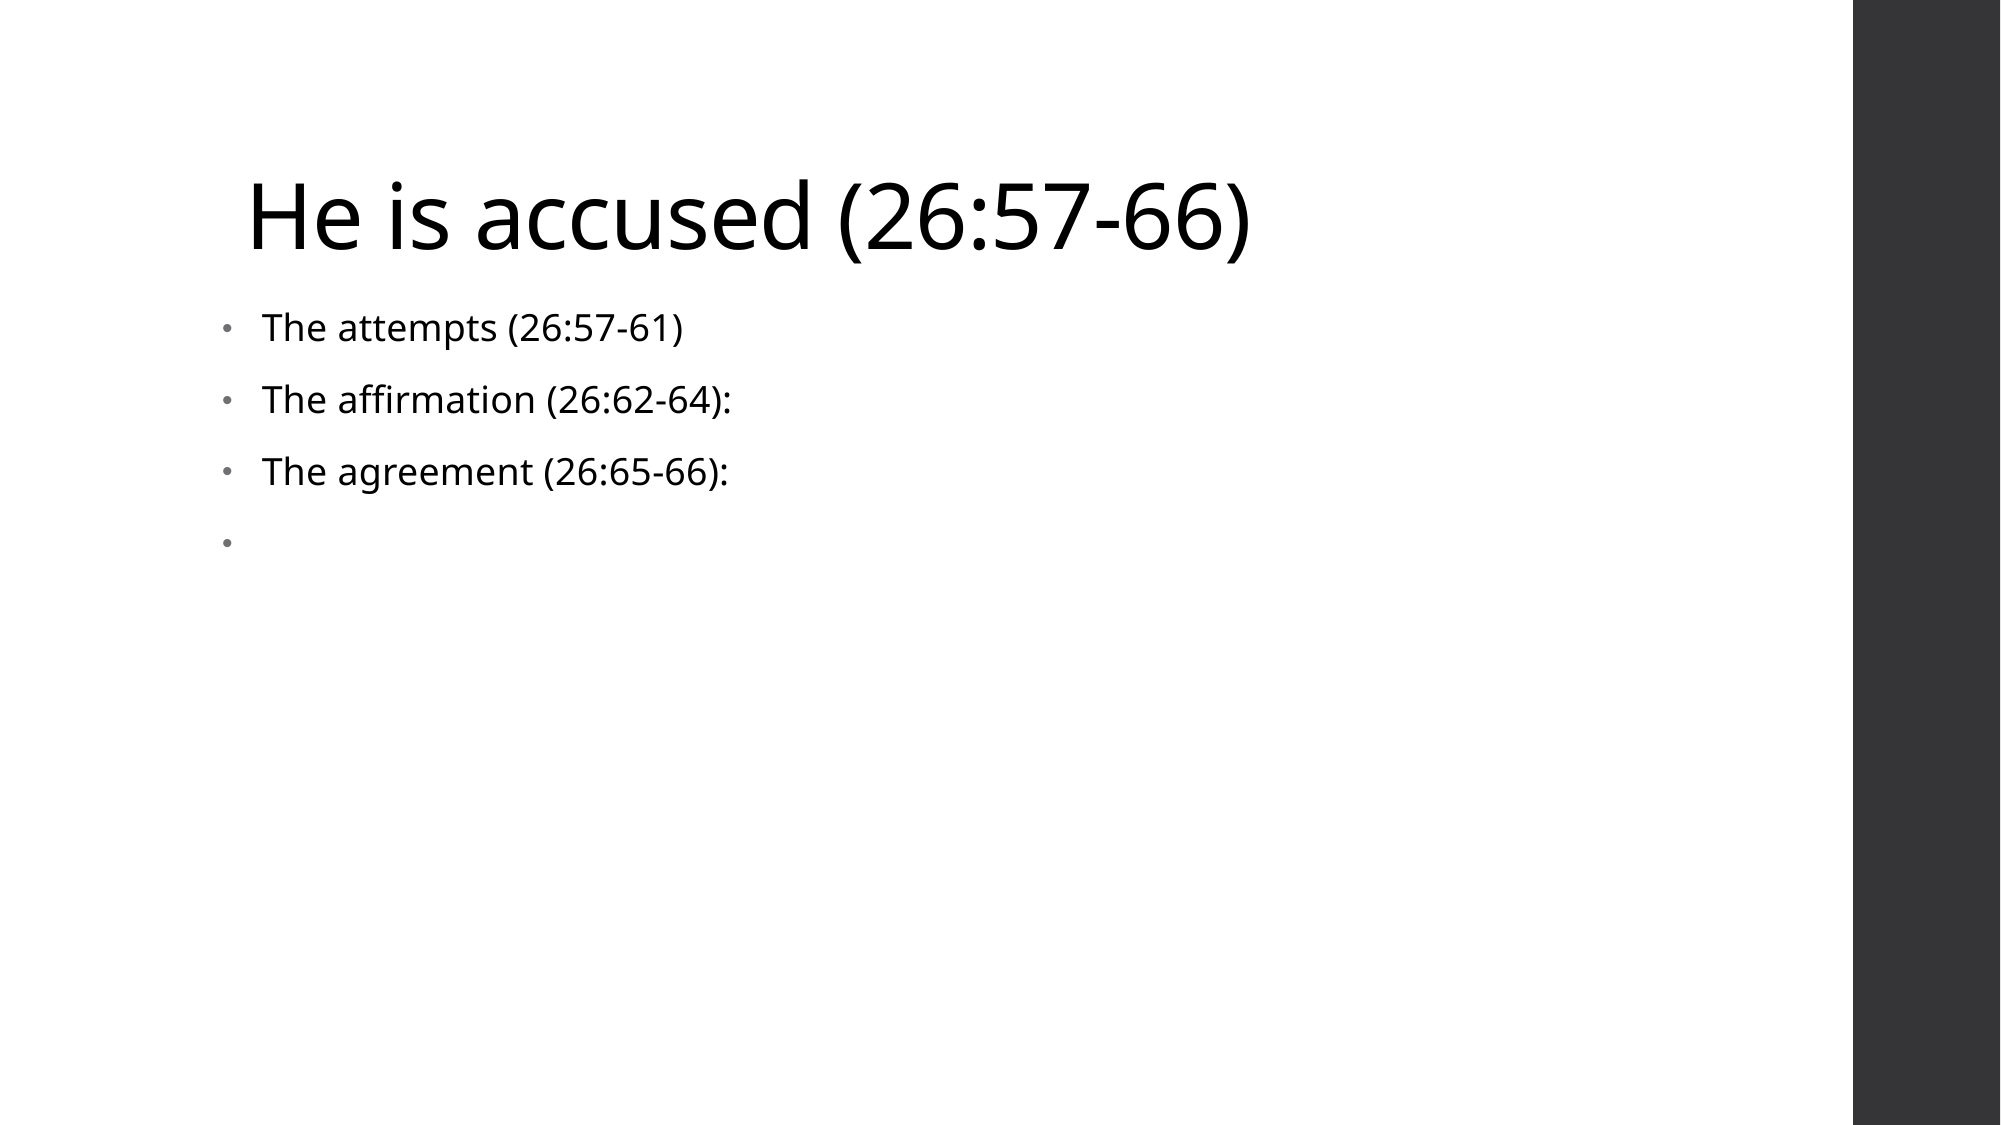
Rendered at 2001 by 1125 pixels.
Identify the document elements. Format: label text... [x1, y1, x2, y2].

title He is accused (26:57-66) [206, 60, 1797, 278]
list The attempts (26:57-61) The affirmation (26:62-64): The agreement (26:65-66): [206, 299, 1617, 1014]
